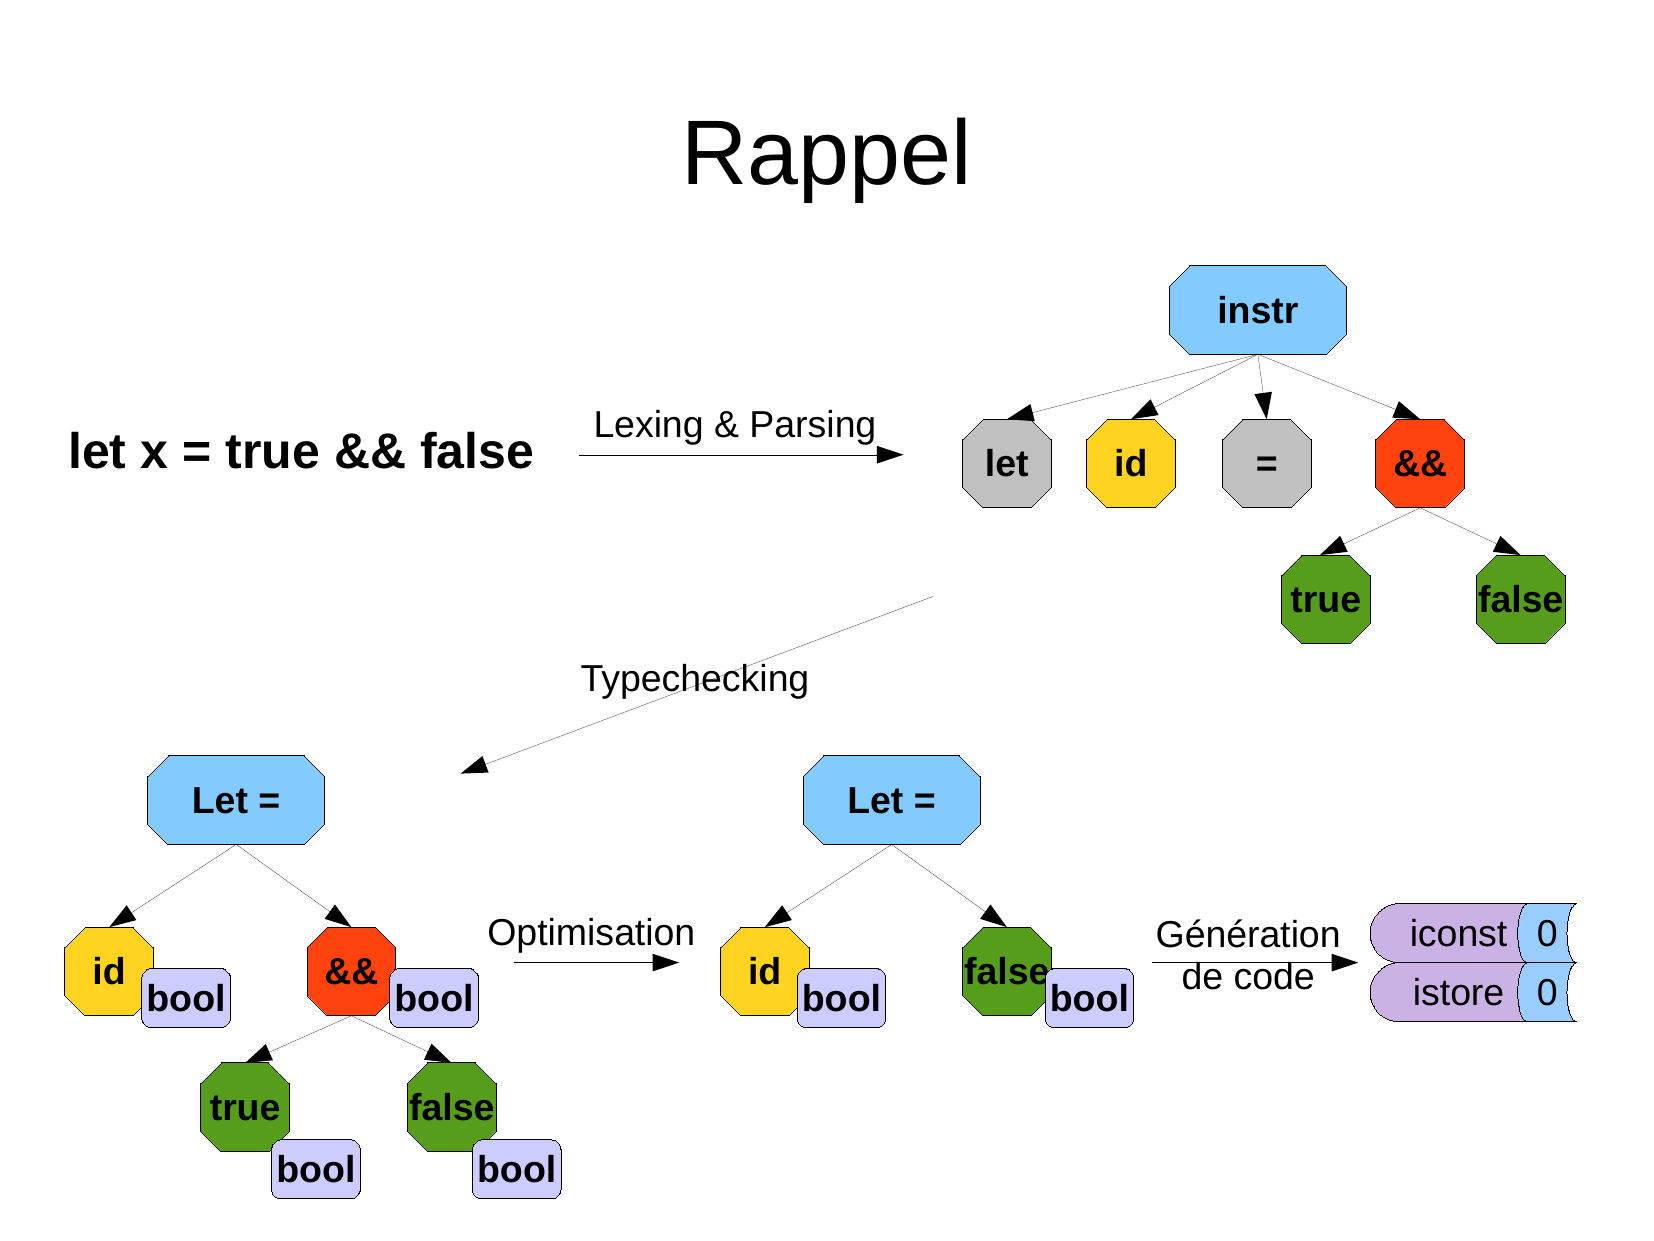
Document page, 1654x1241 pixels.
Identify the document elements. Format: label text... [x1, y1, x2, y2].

text_box id [64, 927, 154, 1016]
text_box false [1476, 555, 1566, 644]
text_box 0 [1517, 903, 1577, 962]
text_box bool [271, 1139, 361, 1199]
text_box istore [1370, 962, 1526, 1022]
text_box id [720, 927, 810, 1016]
text_box bool [389, 968, 479, 1028]
text_box false [407, 1062, 497, 1152]
text_box && [1375, 419, 1465, 508]
text_box Génération de code [1140, 905, 1356, 1005]
text_box bool [472, 1139, 562, 1199]
text_box iconst [1370, 903, 1526, 963]
text_box bool [141, 968, 231, 1028]
text_box bool [797, 968, 886, 1028]
text_box let x = true && false [53, 415, 549, 487]
text_box Lexing & Parsing [578, 395, 892, 453]
text_box let [962, 419, 1052, 508]
text_box Typechecking [565, 649, 827, 707]
text_box instr [1169, 265, 1347, 355]
text_box Let = [147, 755, 325, 845]
text_box 0 [1517, 962, 1577, 1022]
text_box && [307, 927, 396, 1016]
text_box id [1086, 419, 1176, 508]
text_box false [962, 927, 1052, 1016]
text_box Let = [803, 755, 981, 845]
text_box = [1222, 419, 1312, 508]
text_box Optimisation [472, 903, 710, 961]
text_box true [1281, 555, 1371, 644]
title Rappel [82, 49, 1571, 257]
text_box bool [1045, 968, 1134, 1028]
text_box true [200, 1062, 290, 1152]
